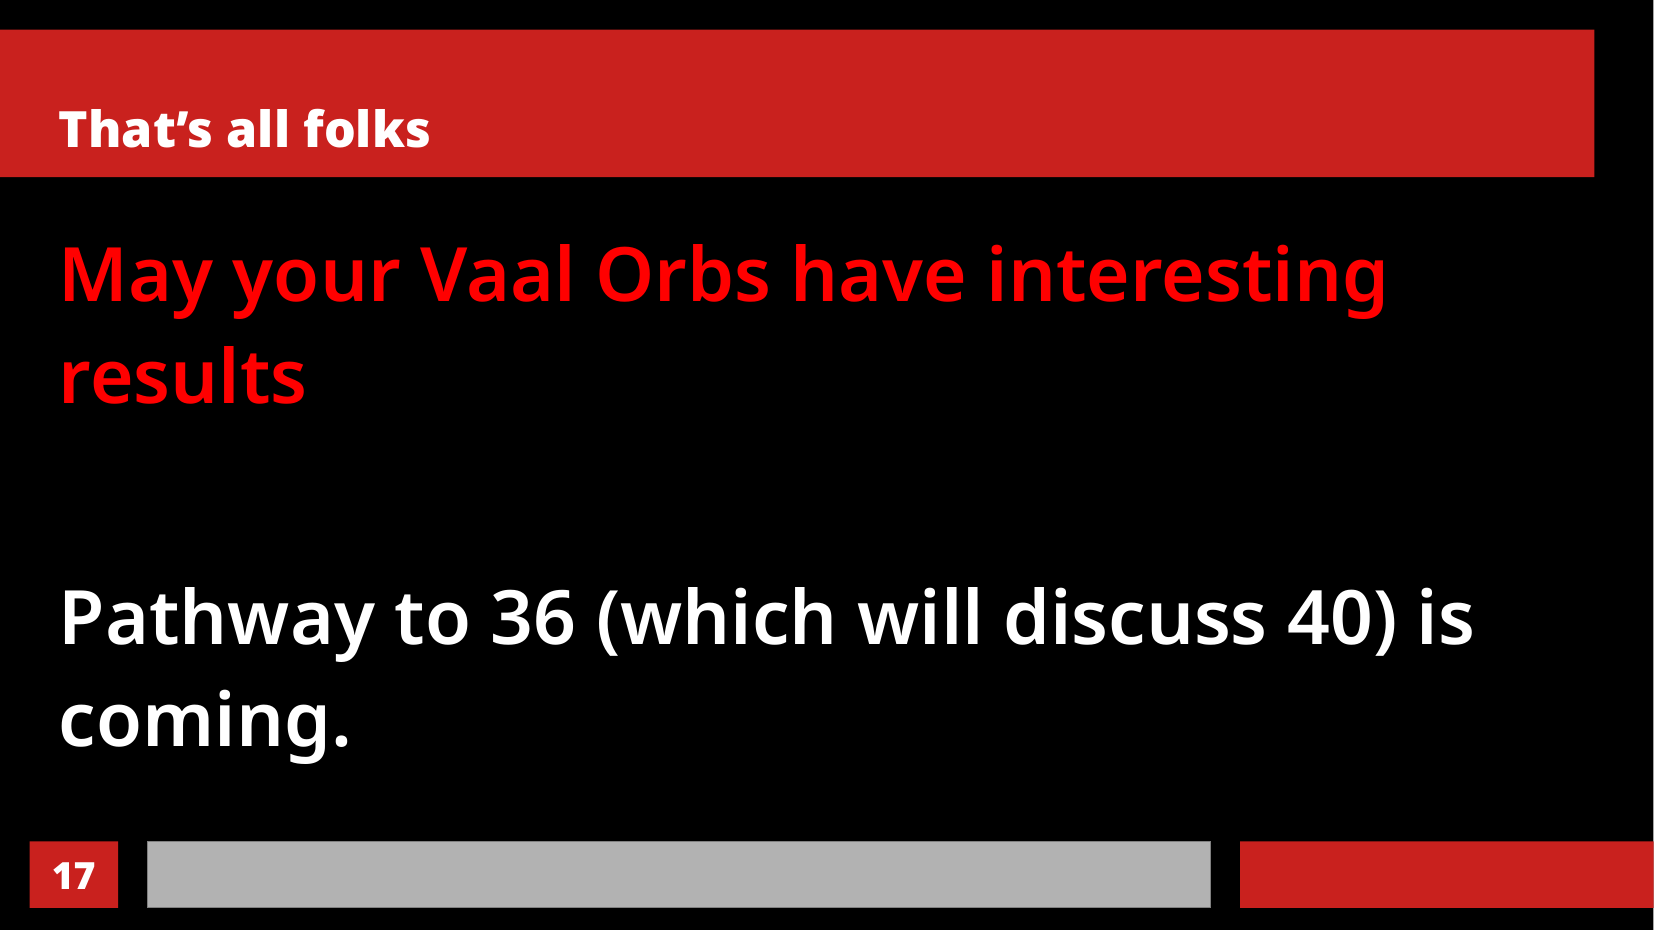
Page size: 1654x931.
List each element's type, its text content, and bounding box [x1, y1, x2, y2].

list May your Vaal Orbs have interesting results Pathway to 36 (which will discuss 40) is coming. [59, 221, 1565, 798]
title That’s all folks [59, 44, 1595, 163]
